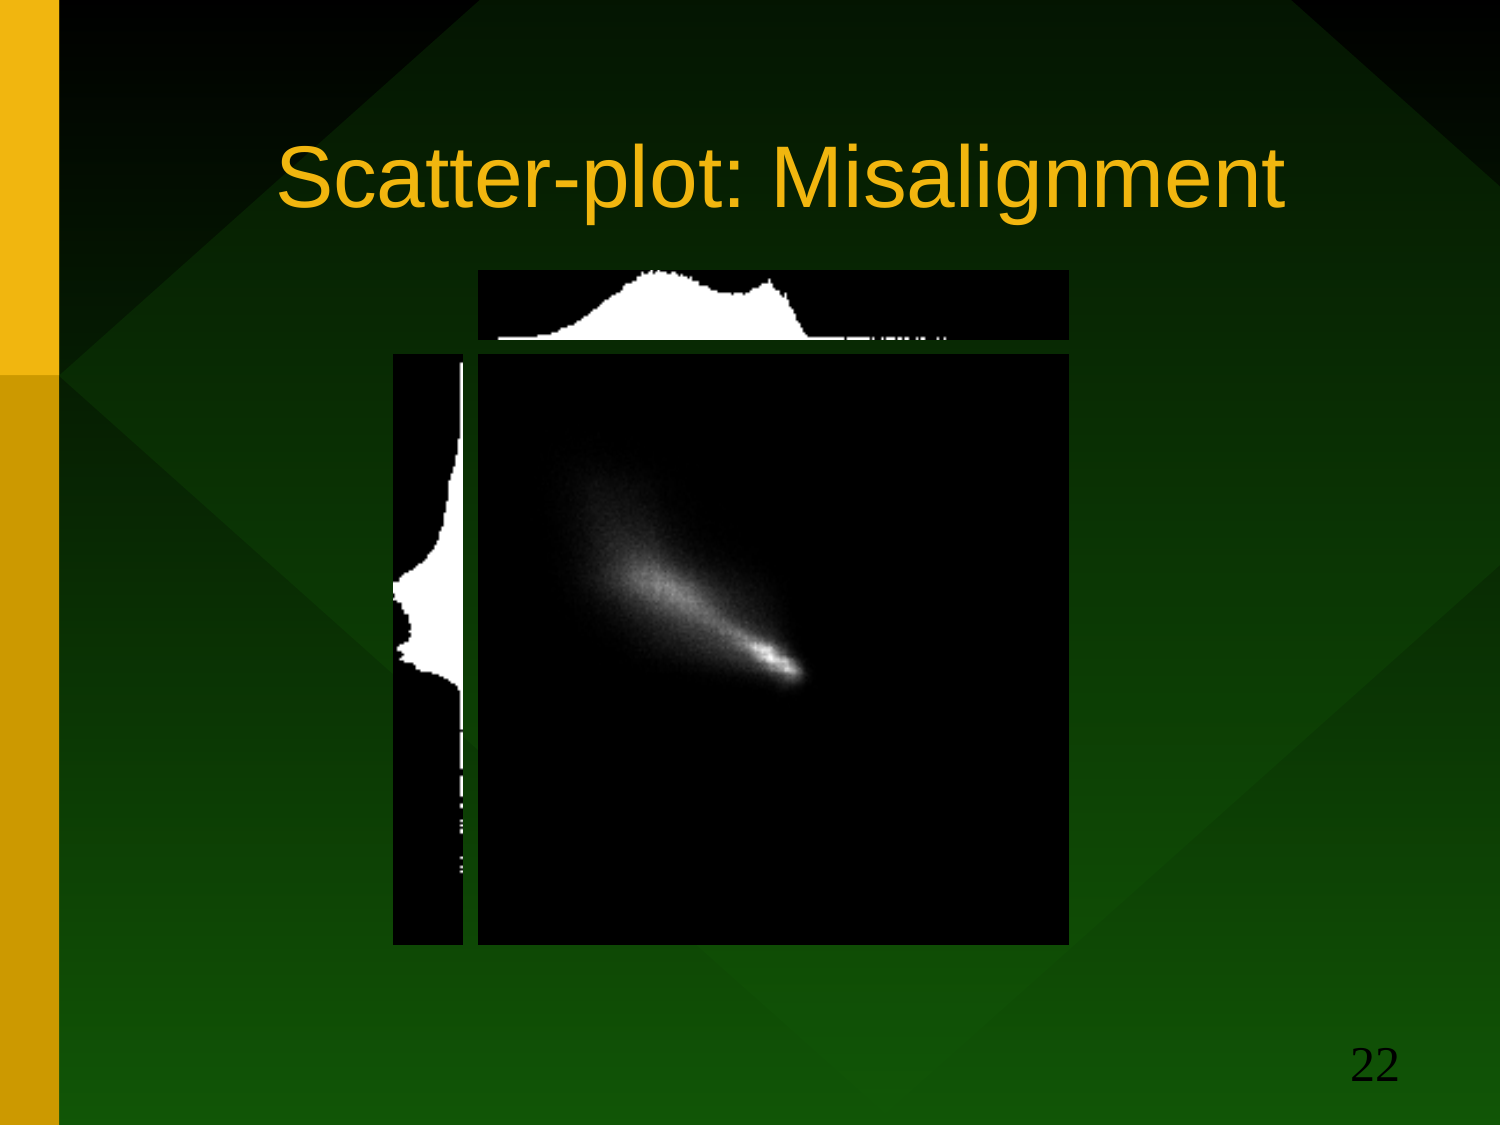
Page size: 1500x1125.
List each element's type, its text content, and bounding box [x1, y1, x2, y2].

picture [478, 354, 1069, 945]
picture [393, 354, 463, 945]
picture [478, 270, 1069, 340]
title Scatter-plot: Misalignment [99, 87, 1463, 276]
